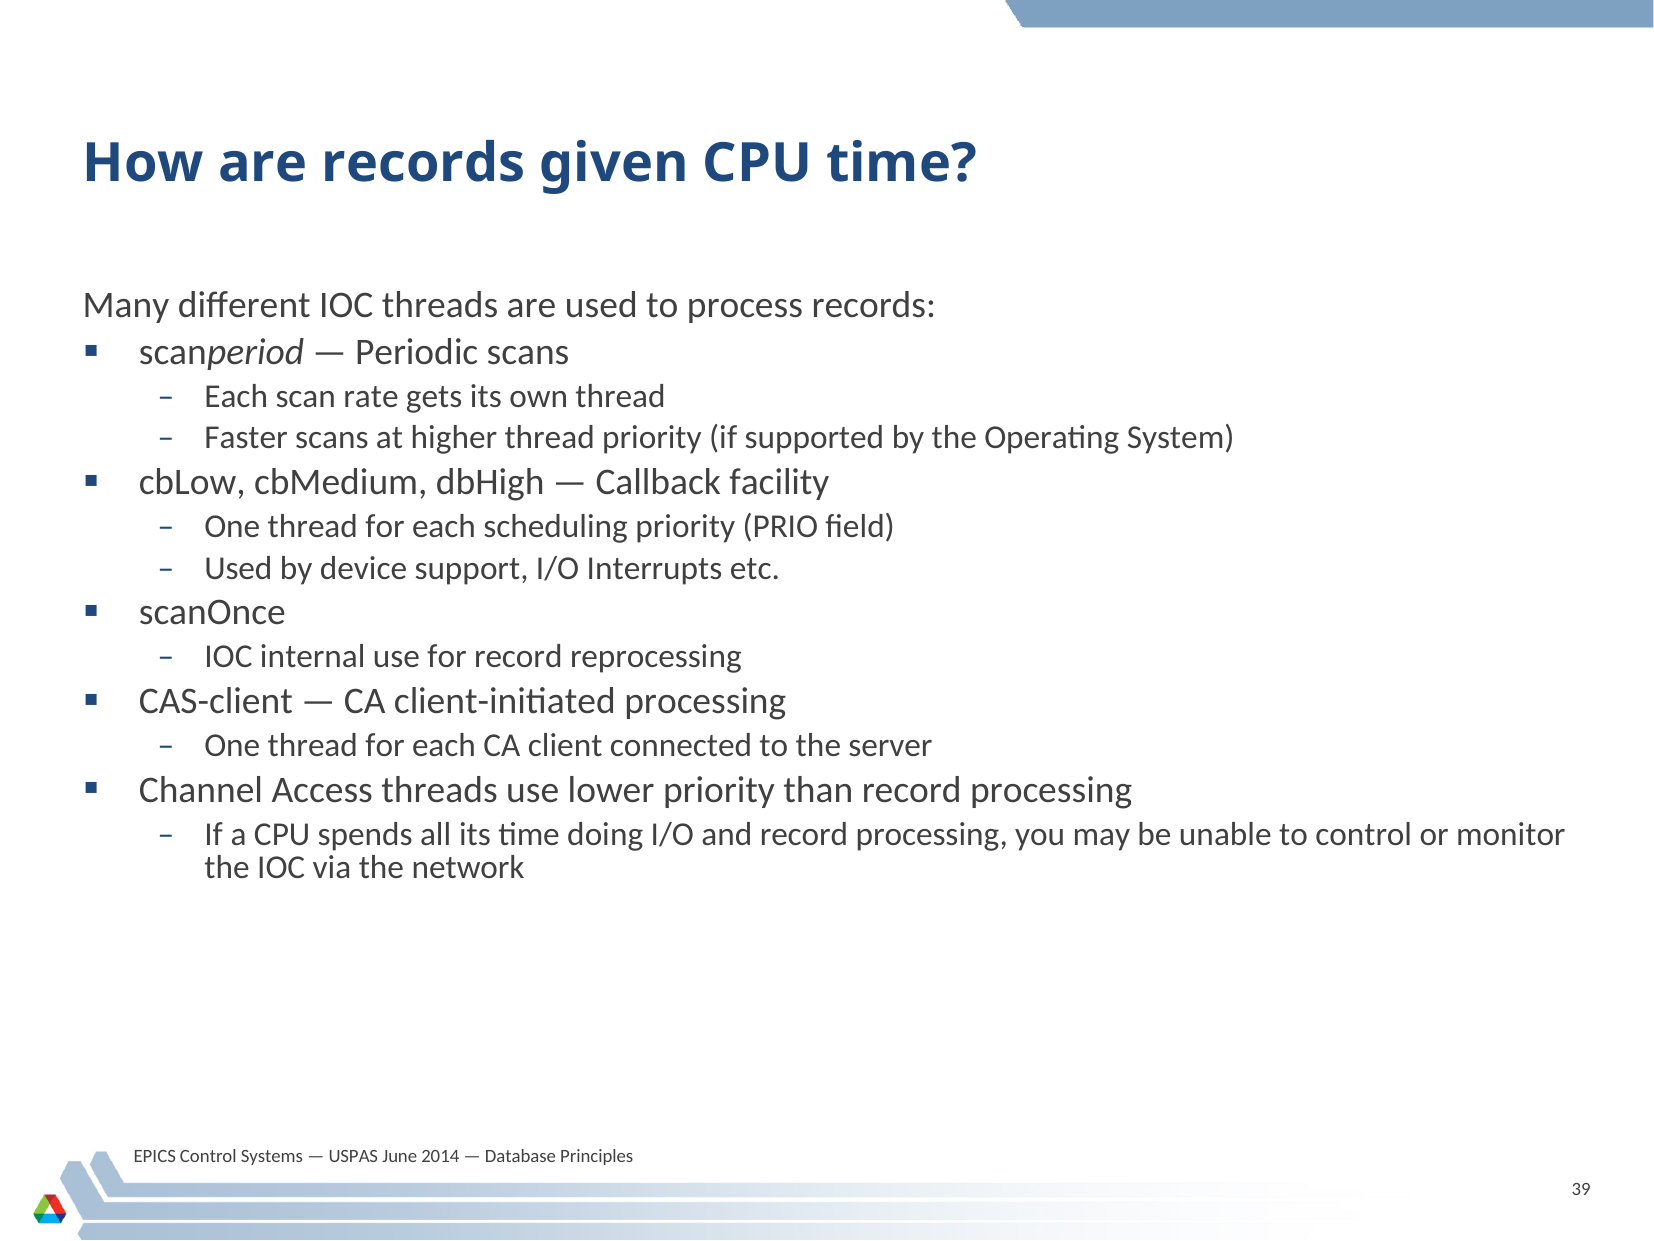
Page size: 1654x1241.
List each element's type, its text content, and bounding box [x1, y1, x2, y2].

list Many different IOC threads are used to process records: scanperiod — Periodic scans Each scan rate gets its own thread Faster scans at higher thread priority (if supported by the Operating System) cbLow, cbMedium, dbHigh — Callback facility One thread for each scheduling priority (PRIO field) Used by device support, I/O Interrupts etc. scanOnce IOC internal use for record reprocessing CAS-client — CA client-initiated processing One thread for each CA client connected to the server Channel Access threads use lower priority than record processing If a CPU spends all its time doing I/O and record processing, you may be unable to control or monitor the IOC via the network [82, 289, 1571, 995]
title How are records given CPU time? [82, 128, 1571, 192]
picture [0, 0, 1654, 29]
picture [0, 1143, 1654, 1240]
